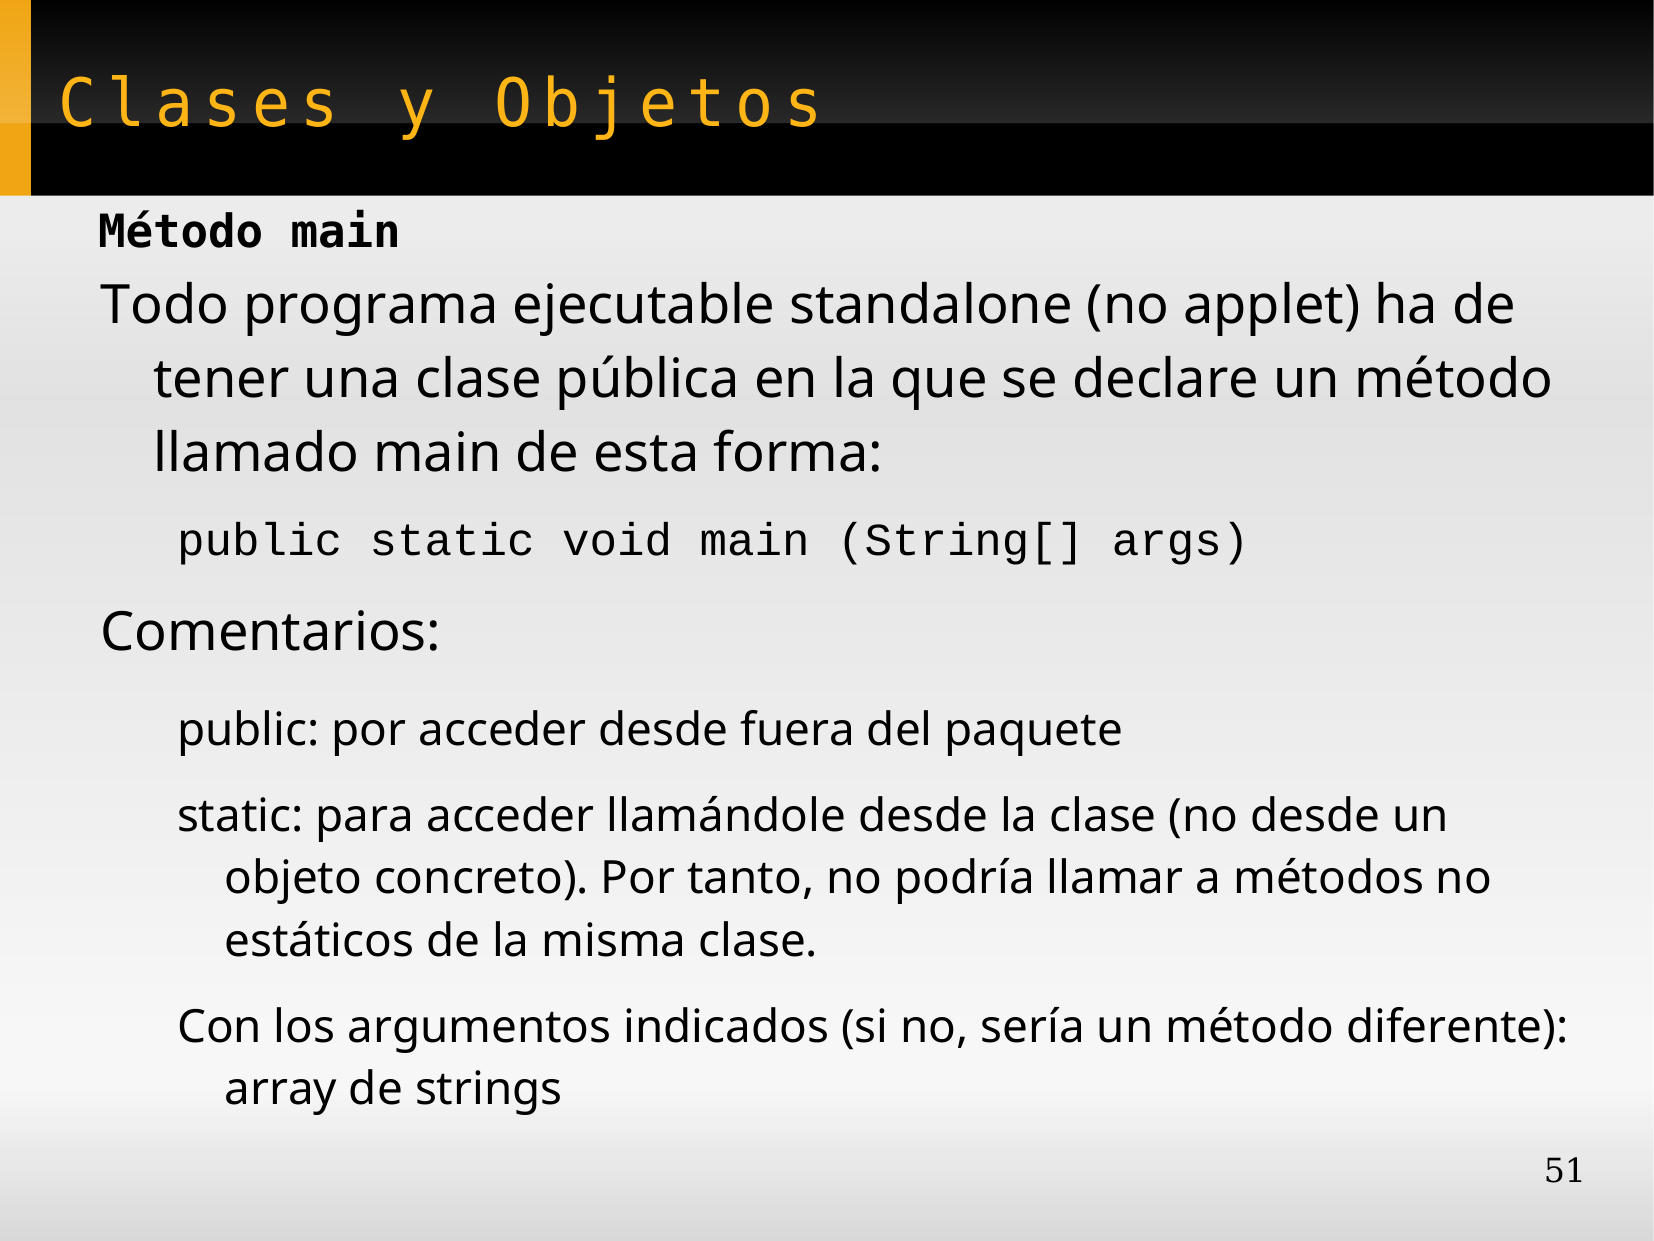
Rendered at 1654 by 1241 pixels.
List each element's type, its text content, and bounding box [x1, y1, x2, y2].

text_box Método main [83, 197, 416, 266]
title Clases y Objetos [59, 29, 1595, 178]
list Todo programa ejecutable standalone (no applet) ha de tener una clase pública en la que se declare un método llamado main de esta forma: public static void main (String[] args) Comentarios: public: por acceder desde fuera del paquete static: para acceder llamándole desde la clase (no desde un objeto concreto). Por tanto, no podría llamar a métodos no estáticos de la misma clase. Con los argumentos indicados (si no, sería un método diferente): array de strings [82, 265, 1571, 1041]
picture [0, 0, 1654, 1241]
